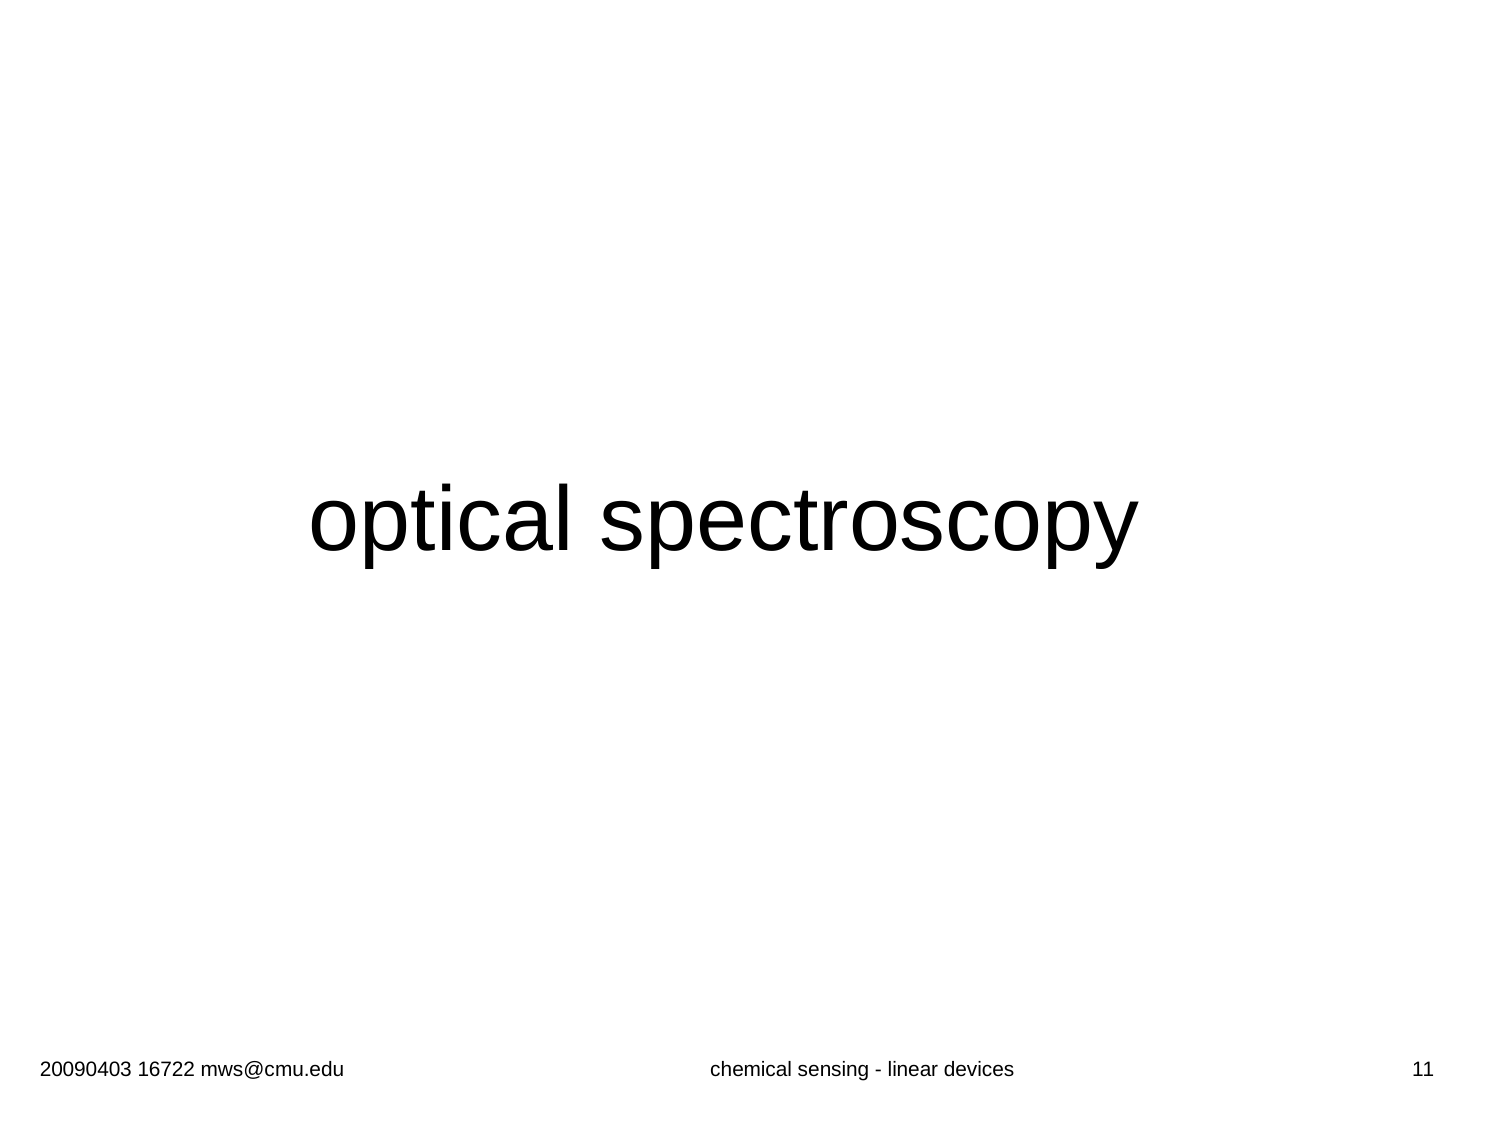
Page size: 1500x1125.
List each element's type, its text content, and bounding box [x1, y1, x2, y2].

title optical spectroscopy [87, 450, 1363, 588]
